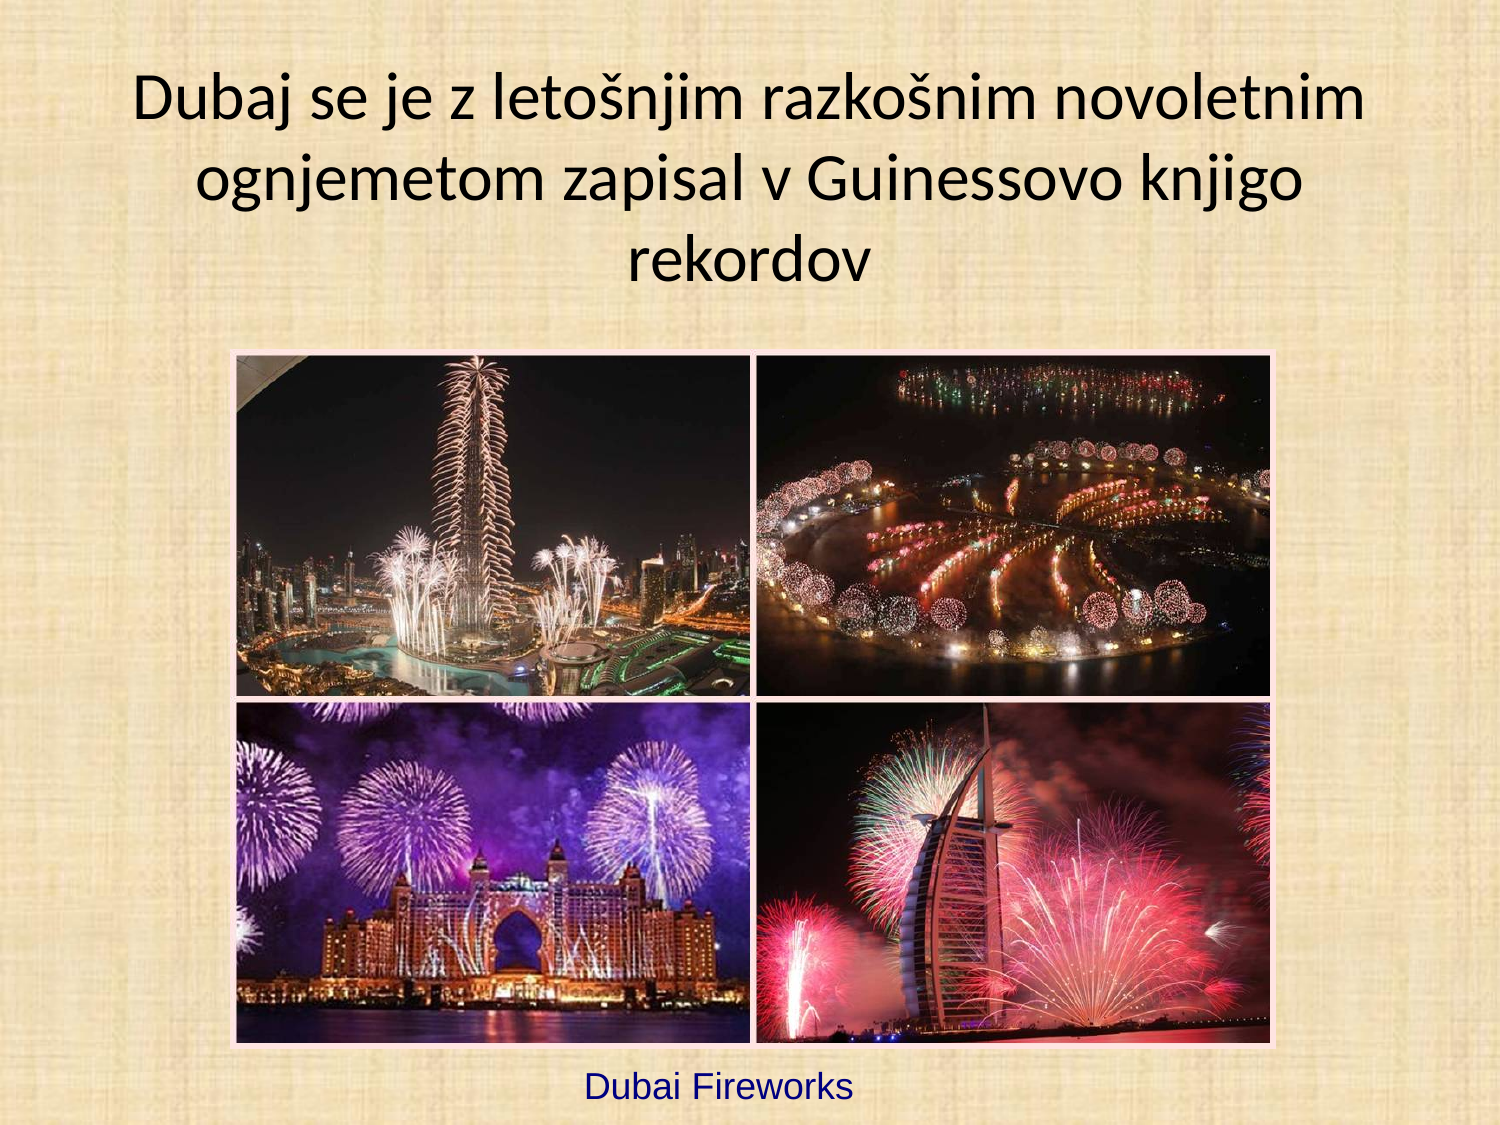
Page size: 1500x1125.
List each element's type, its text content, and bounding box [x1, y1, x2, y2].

picture [0, 0, 1500, 1125]
title Dubaj se je z letošnjim razkošnim novoletnim ognjemetom zapisal v Guinessovo knjigo rekordov [75, 42, 1425, 386]
text_box Dubai Fireworks [312, 1054, 1125, 1115]
